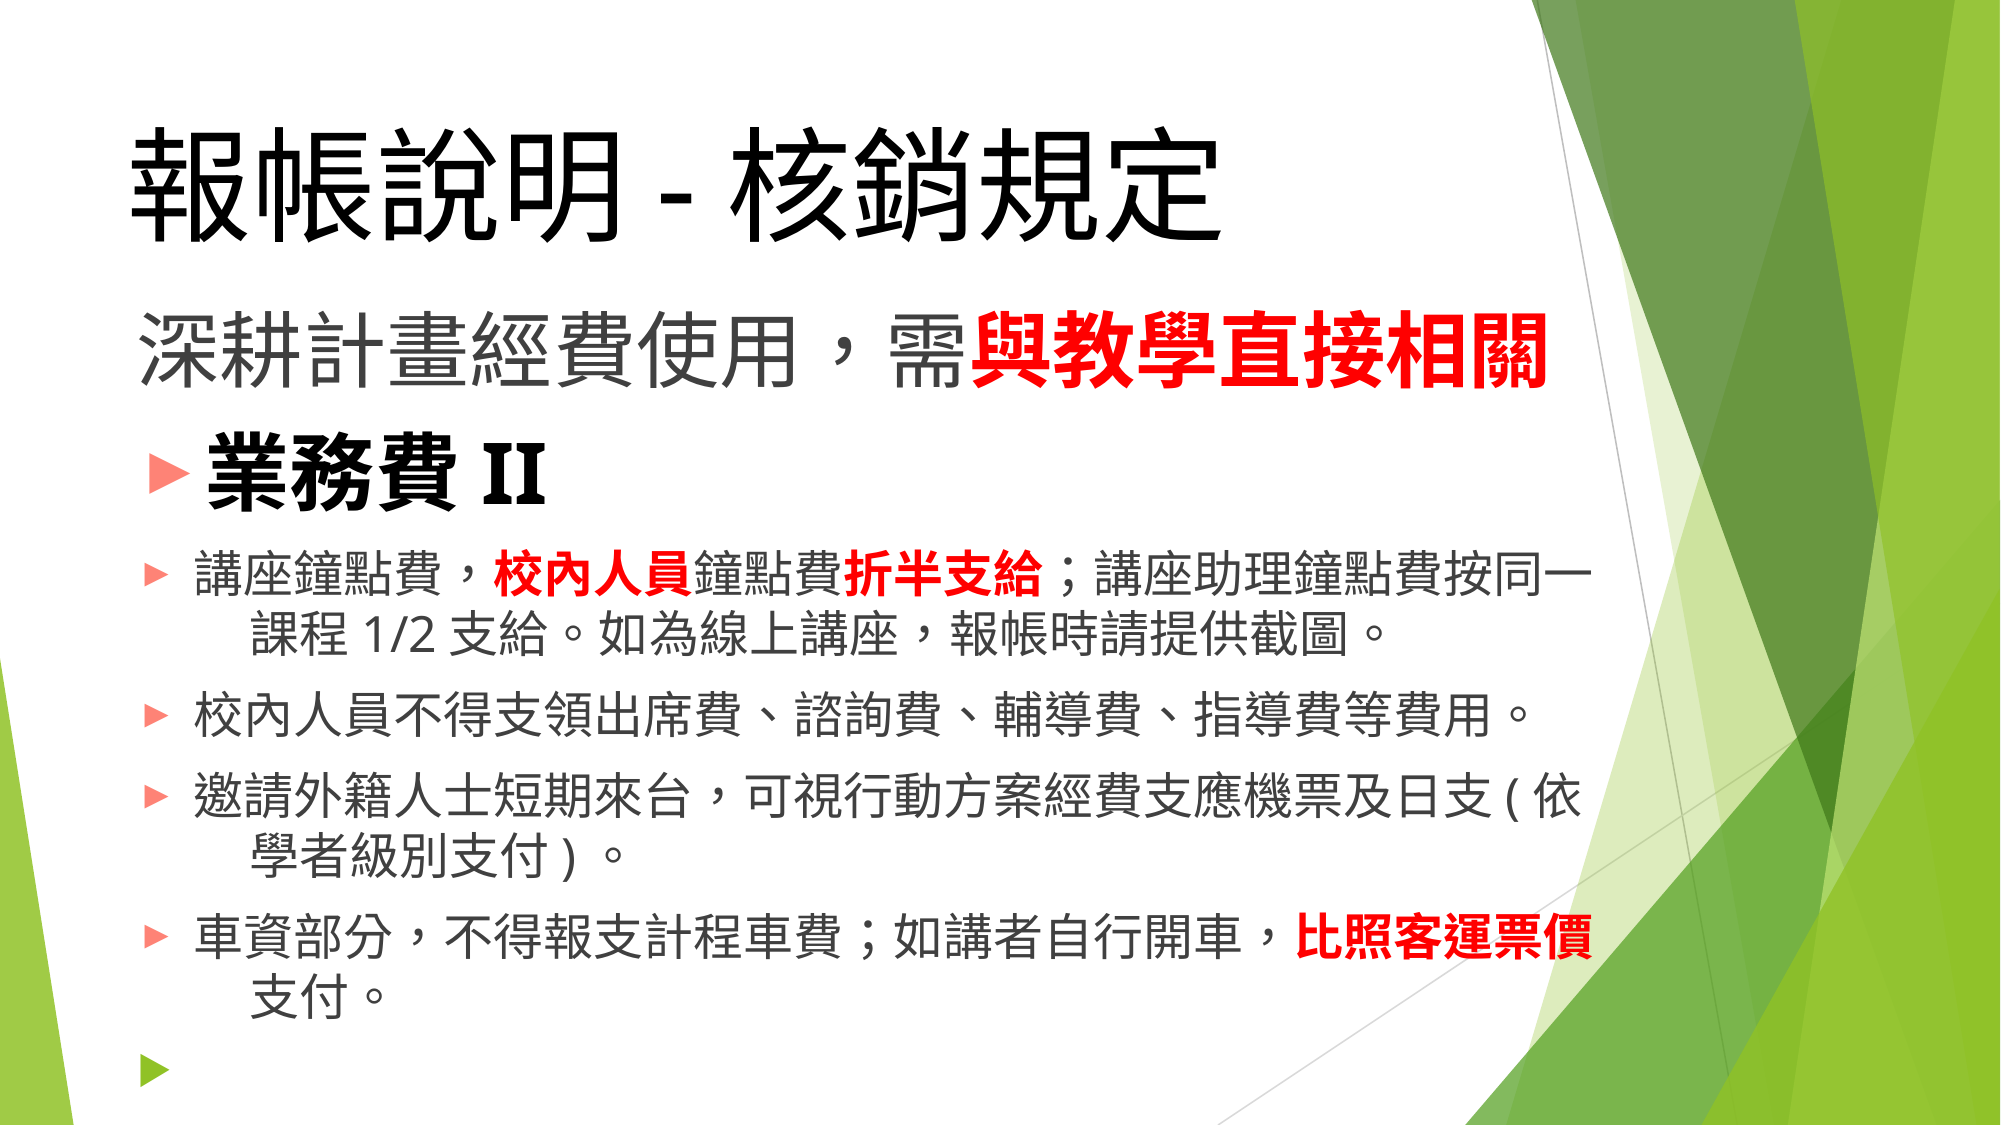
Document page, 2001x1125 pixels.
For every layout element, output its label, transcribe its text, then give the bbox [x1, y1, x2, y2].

list 深耕計畫經費使用，需與教學直接相關 業務費II 講座鐘點費，校內人員鐘點費折半支給；講座助理鐘點費按同一課程1/2支給。如為線上講座，報帳時請提供截圖。 校內人員不得支領出席費、諮詢費、輔導費、指導費等費用。 邀請外籍人士短期來台，可視行動方案經費支應機票及日支(依學者級別支付)。 車資部分，不得報支計程車費；如講者自行開車，比照客運票價支付。 [121, 290, 1642, 1055]
title 報帳說明-核銷規定 [111, 99, 1522, 317]
